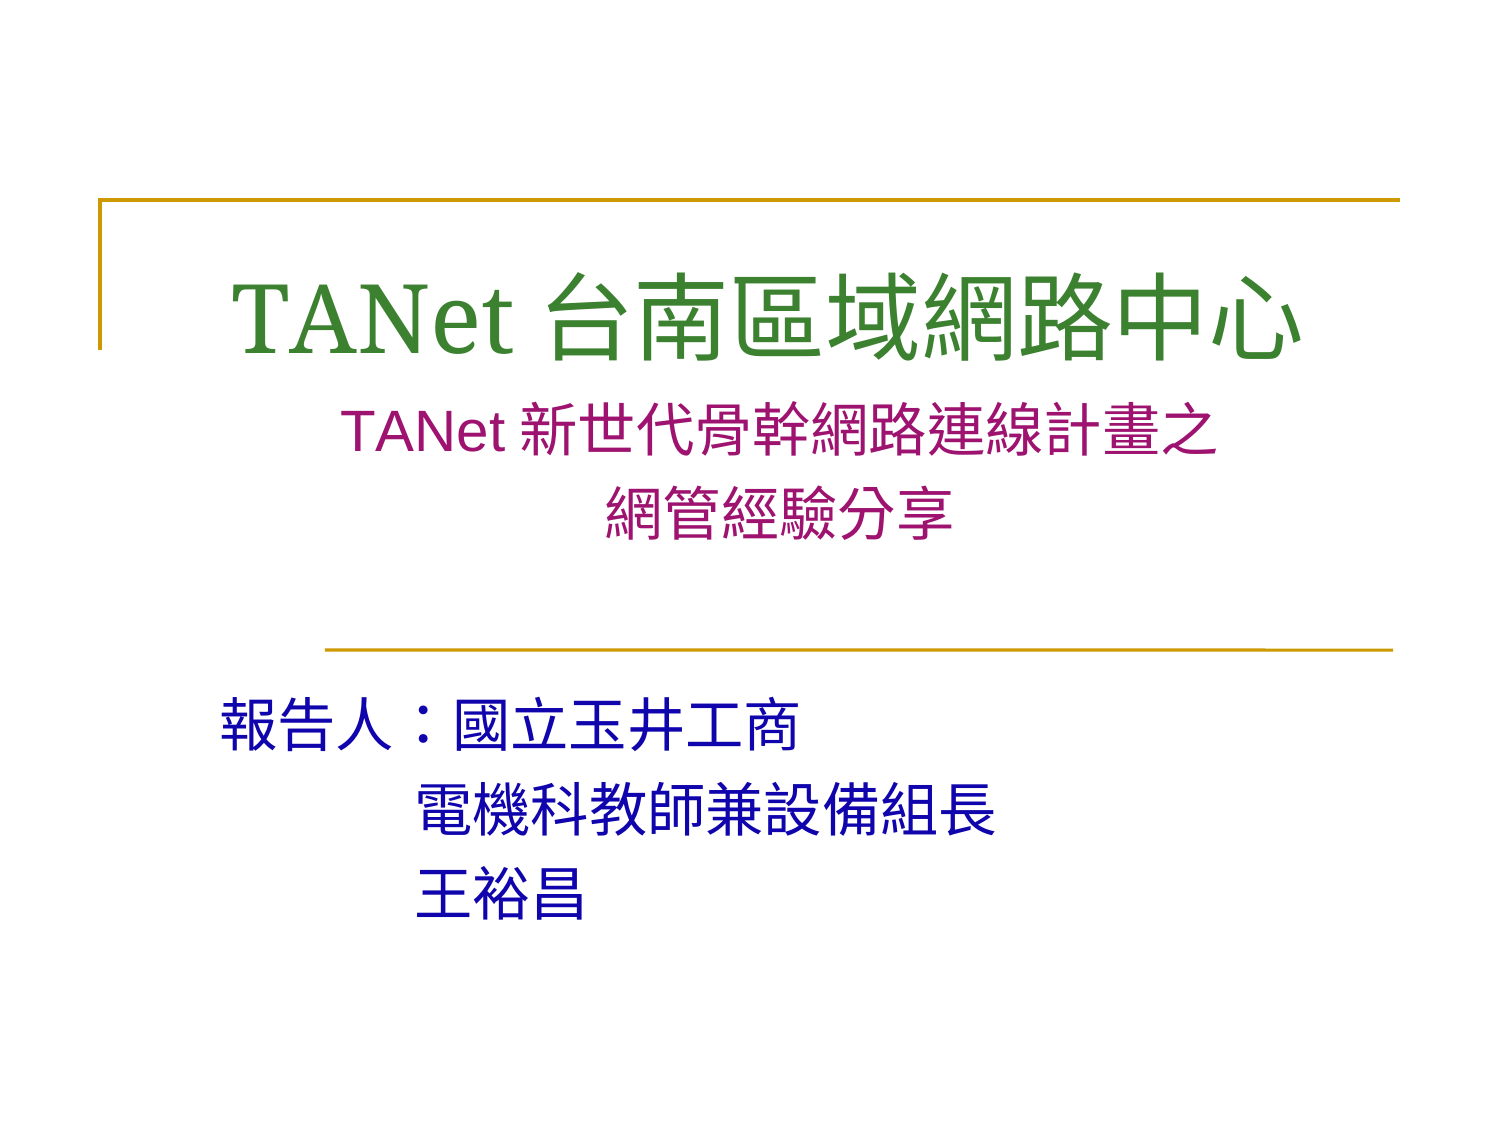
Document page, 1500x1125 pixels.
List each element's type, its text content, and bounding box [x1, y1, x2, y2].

text_box 報告人：國立玉井工商 電機科教師兼設備組長 王裕昌 [112, 681, 1376, 988]
subtitle TANet新世代骨幹網路連線計畫之 網管經驗分享 [147, 385, 1412, 587]
title TANet台南區域網路中心 [135, 249, 1400, 386]
